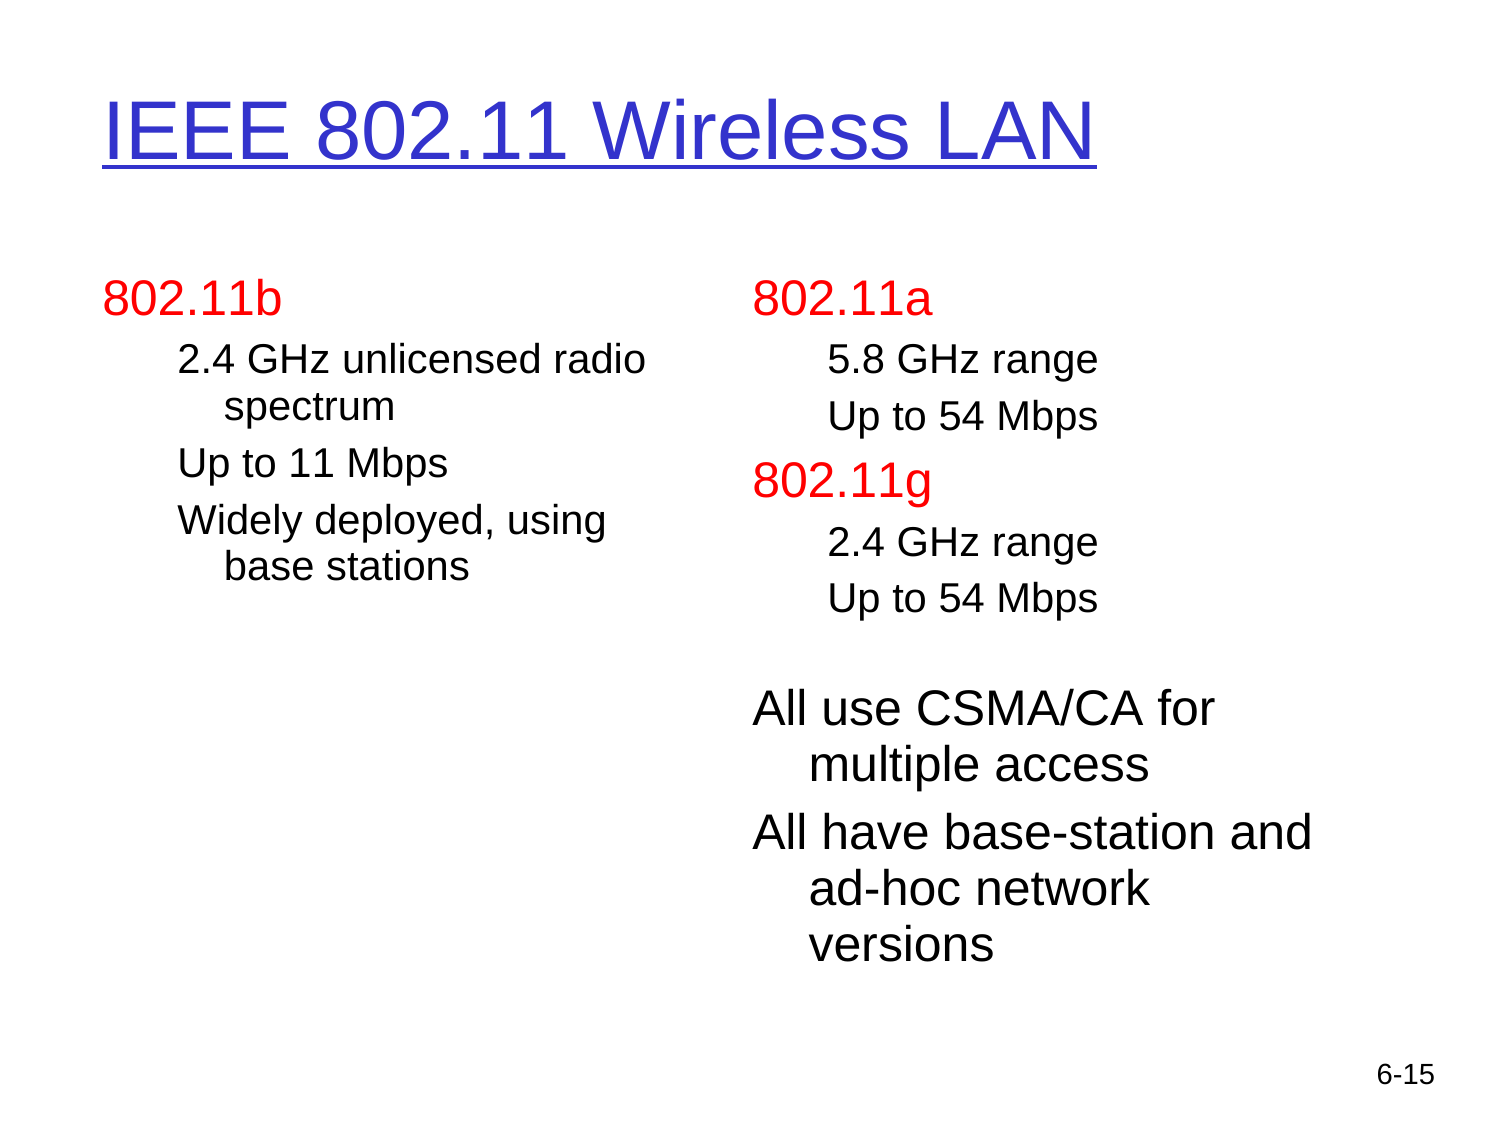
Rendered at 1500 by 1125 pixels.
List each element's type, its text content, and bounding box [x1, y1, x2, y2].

list 802.11b 2.4 GHz unlicensed radio spectrum Up to 11 Mbps Widely deployed, using base stations [87, 262, 713, 1026]
title IEEE 802.11 Wireless LAN [87, 37, 1363, 225]
list 802.11a 5.8 GHz range Up to 54 Mbps 802.11g 2.4 GHz range Up to 54 Mbps All use CSMA/CA for multiple access All have base-station and ad-hoc network versions [737, 262, 1363, 1040]
